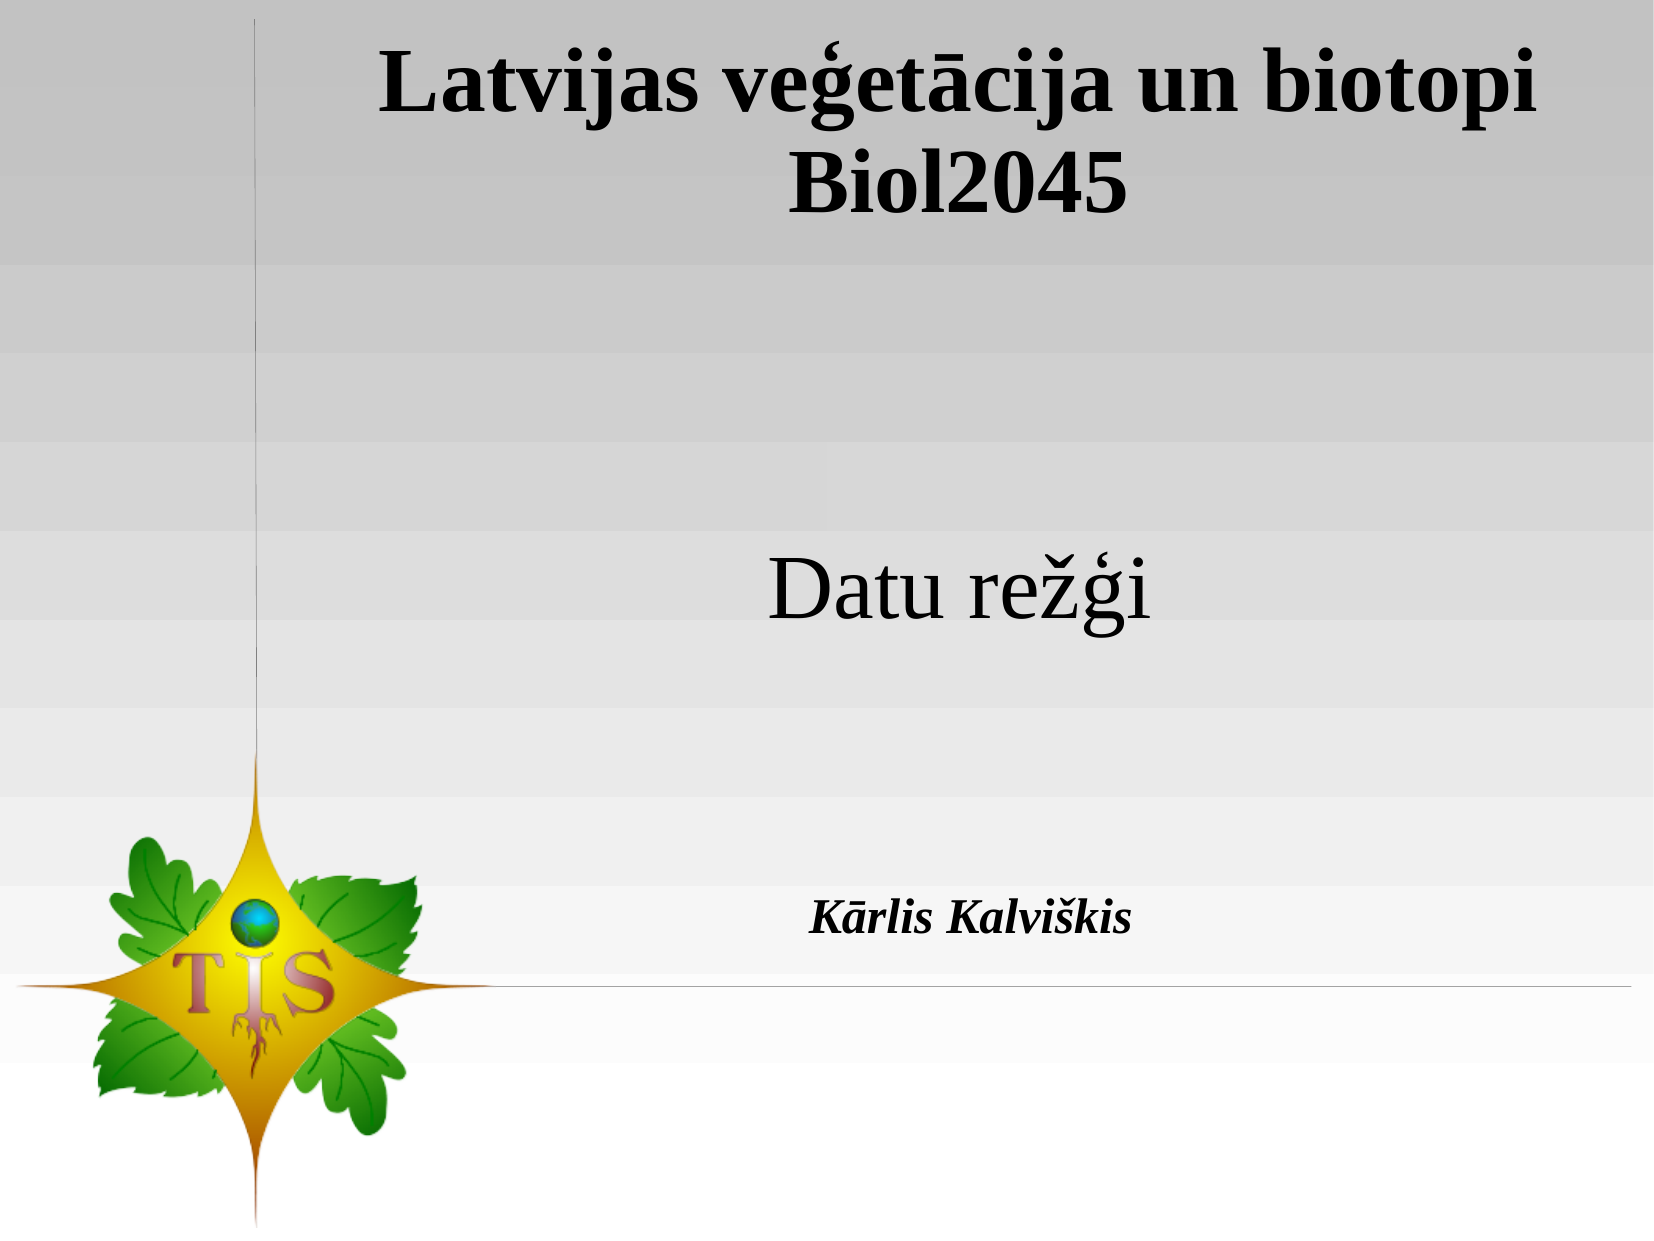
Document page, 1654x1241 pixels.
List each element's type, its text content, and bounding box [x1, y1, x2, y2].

picture [0, 0, 1654, 1241]
title Datu režģi [295, 314, 1625, 861]
